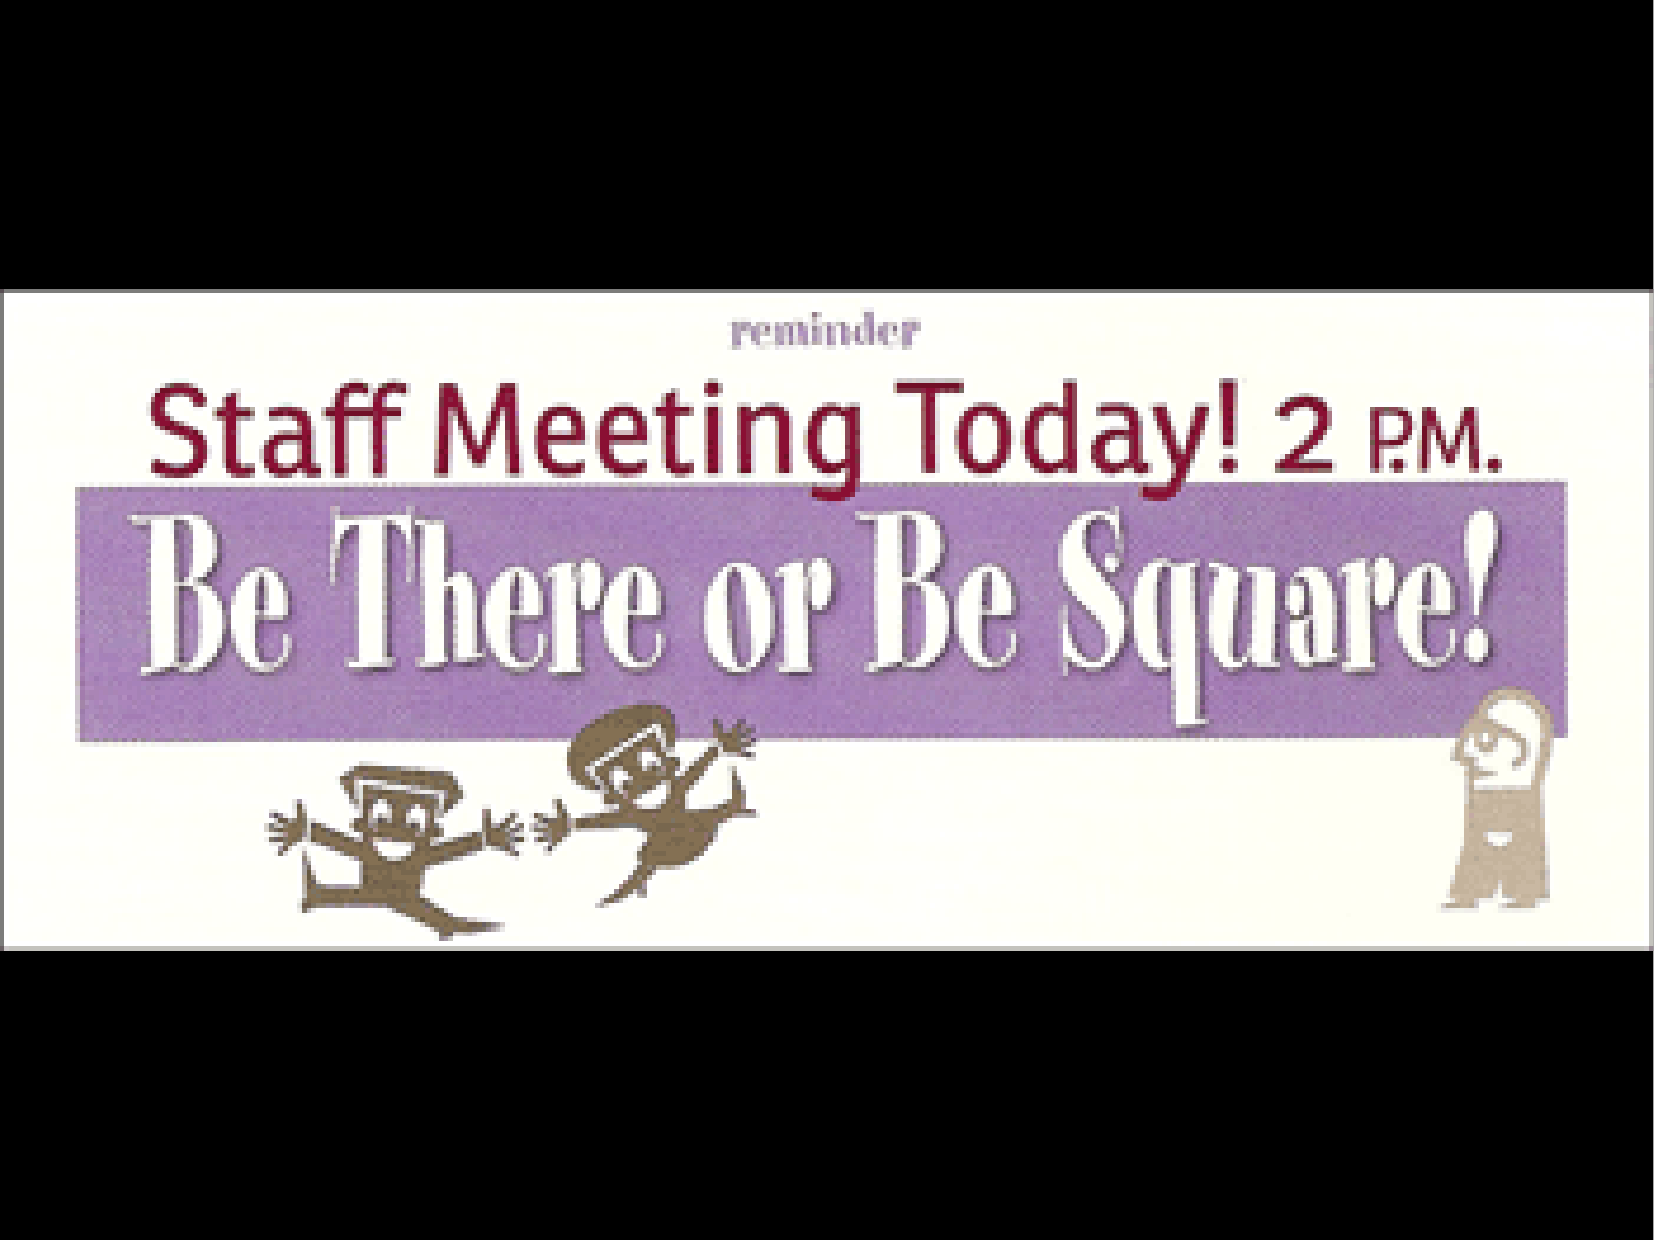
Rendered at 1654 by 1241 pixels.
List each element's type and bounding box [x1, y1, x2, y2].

picture [0, 289, 1654, 951]
